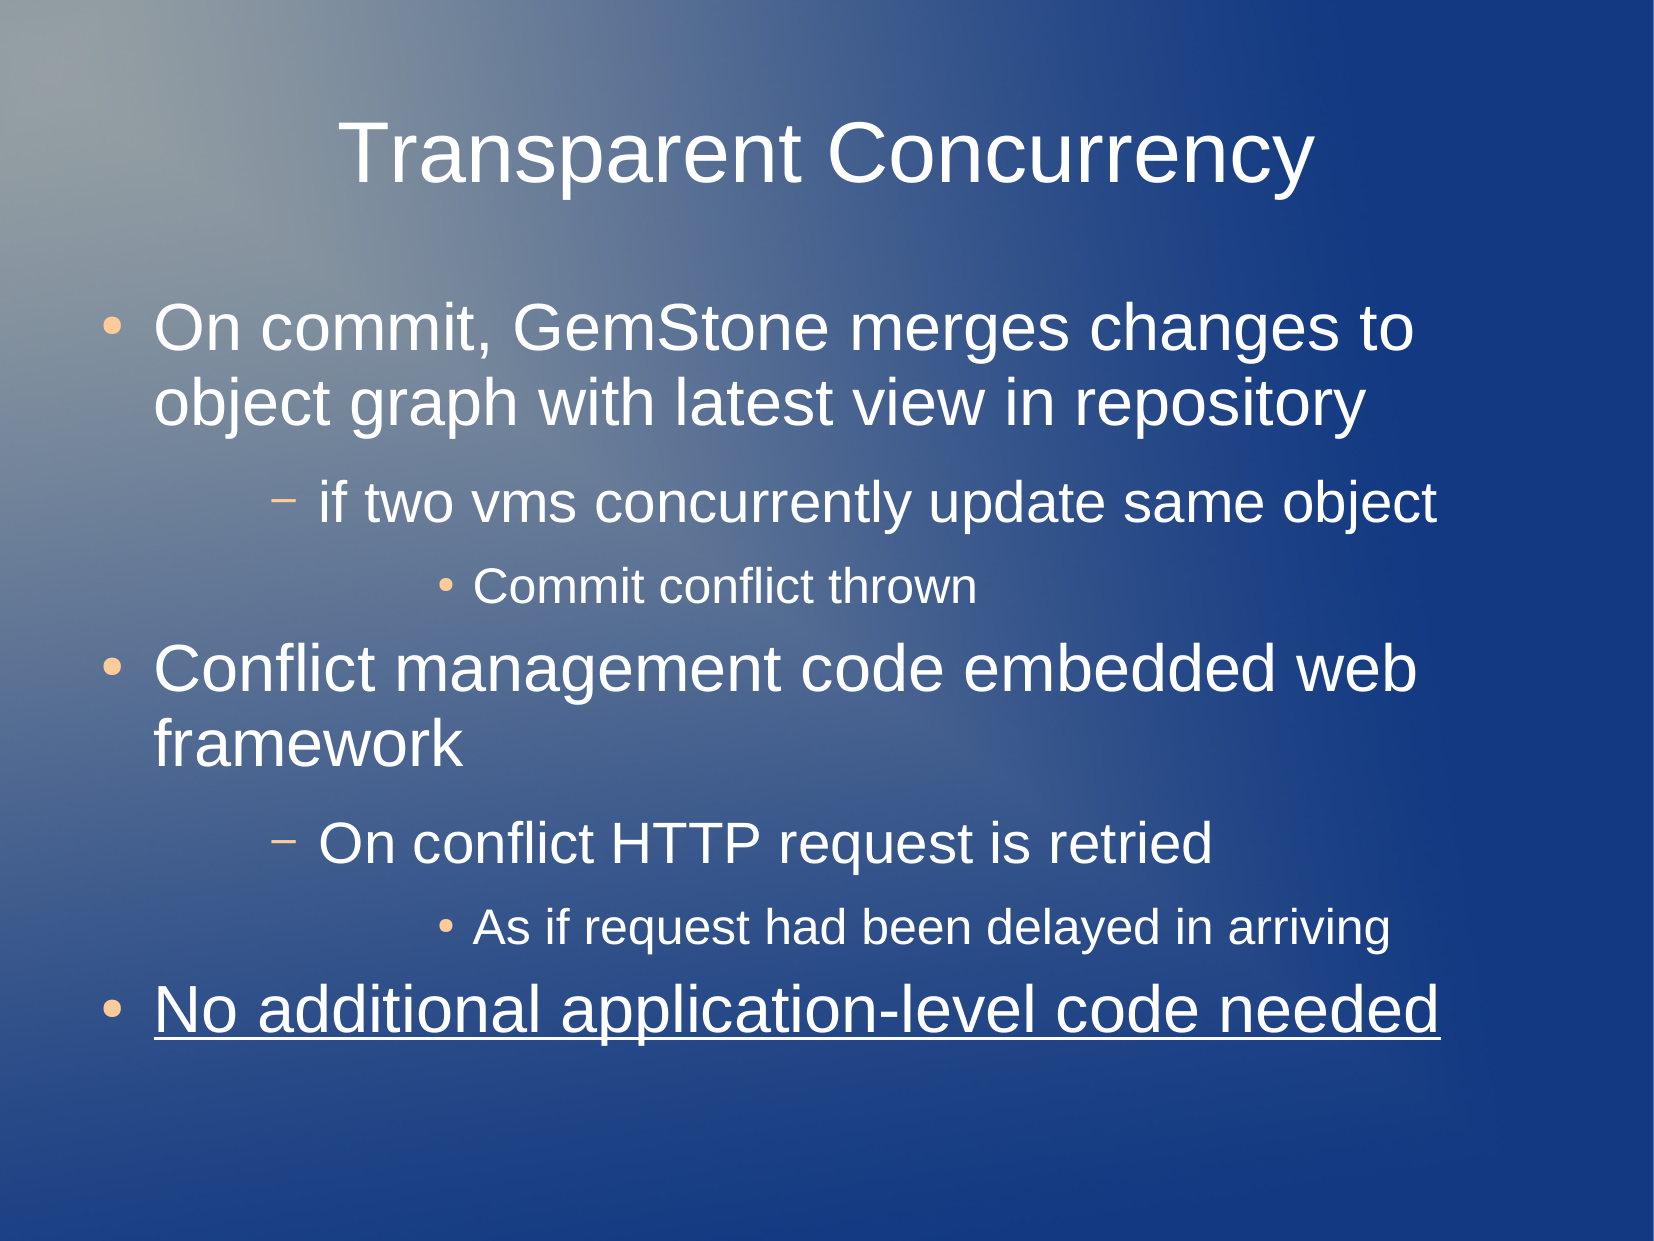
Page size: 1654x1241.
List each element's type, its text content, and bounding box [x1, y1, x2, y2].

title Transparent Concurrency [82, 49, 1571, 257]
list On commit, GemStone merges changes to object graph with latest view in repository if two vms concurrently update same object Commit conflict thrown Conflict management code embedded web framework On conflict HTTP request is retried As if request had been delayed in arriving No additional application-level code needed [82, 290, 1571, 1141]
picture [0, 0, 1654, 1241]
